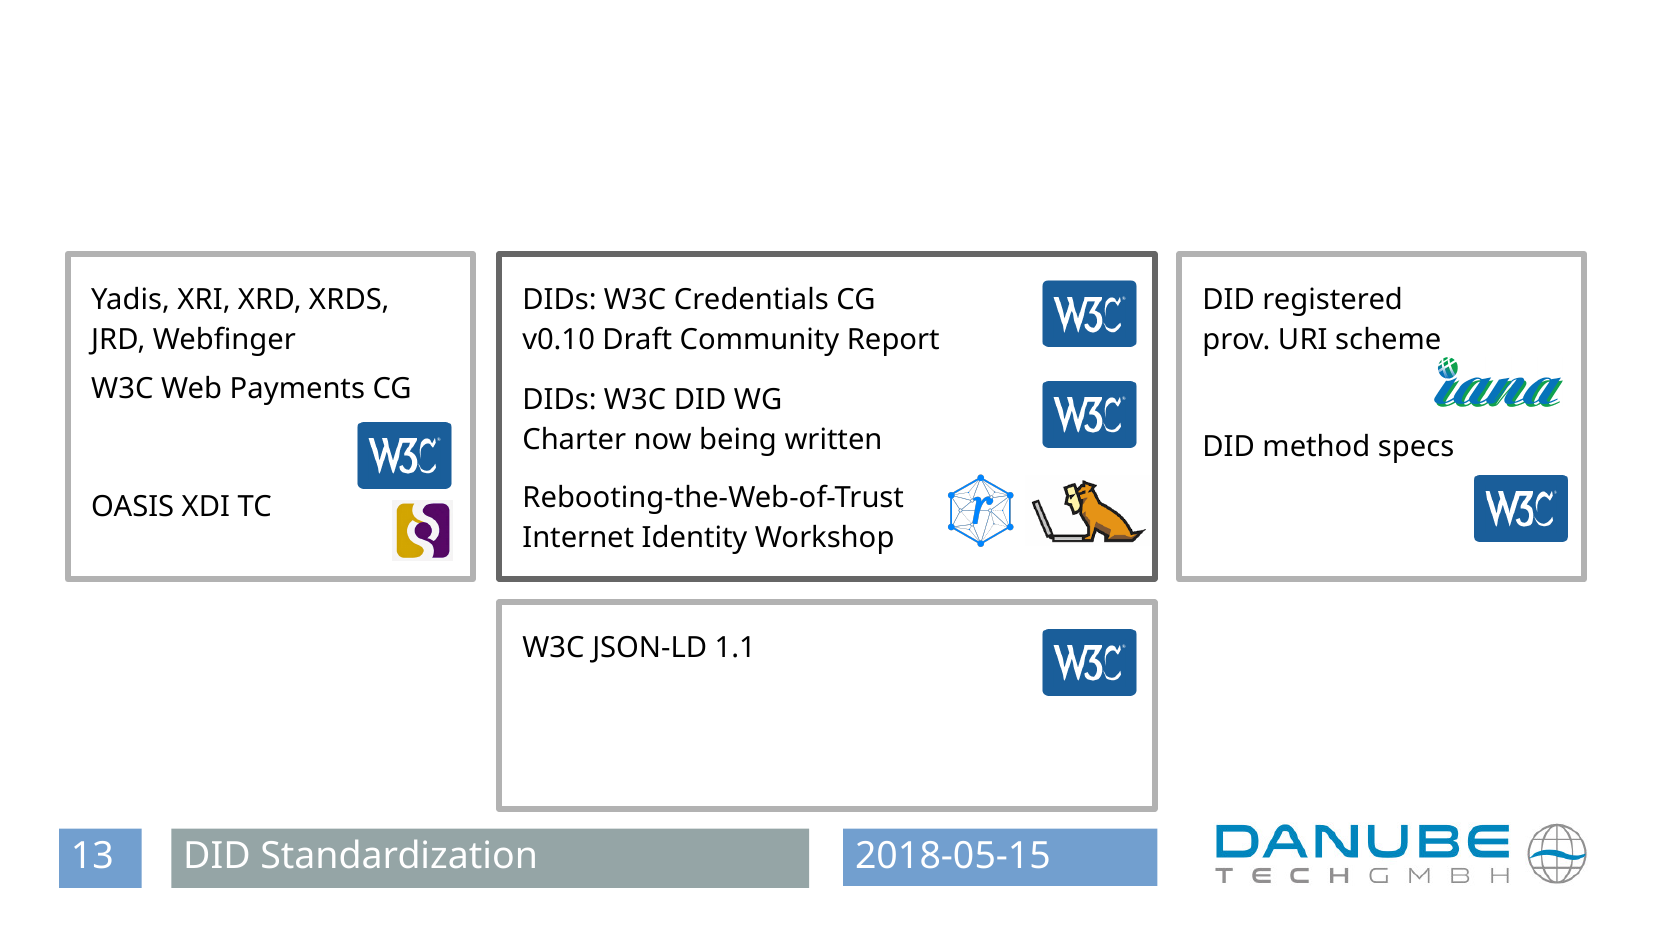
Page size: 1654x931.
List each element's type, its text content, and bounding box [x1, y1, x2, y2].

text_box W3C Web Payments CG [76, 359, 461, 443]
picture [944, 472, 1016, 549]
text_box DIDs: W3C DID WG Charter now being written [507, 371, 922, 455]
text_box W3C JSON-LD 1.1 [507, 619, 792, 669]
text_box DID method specs [1187, 418, 1486, 468]
text_box OASIS XDI TC [76, 477, 461, 561]
text_box DIDs: W3C Credentials CG v0.10 Draft Community Report [507, 270, 988, 355]
picture [1032, 618, 1147, 704]
picture [1206, 814, 1595, 892]
picture [1032, 370, 1147, 456]
text_box DID registered prov. URI scheme [1187, 270, 1473, 355]
picture [1025, 475, 1152, 547]
picture [347, 411, 462, 497]
text_box Rebooting-the-Web-of-Trust Internet Identity Workshop [507, 468, 934, 553]
text_box Yadis, XRI, XRD, XRDS, JRD, Webfinger [76, 270, 438, 355]
picture [1463, 464, 1579, 550]
picture [1434, 357, 1563, 407]
picture [1032, 270, 1147, 355]
